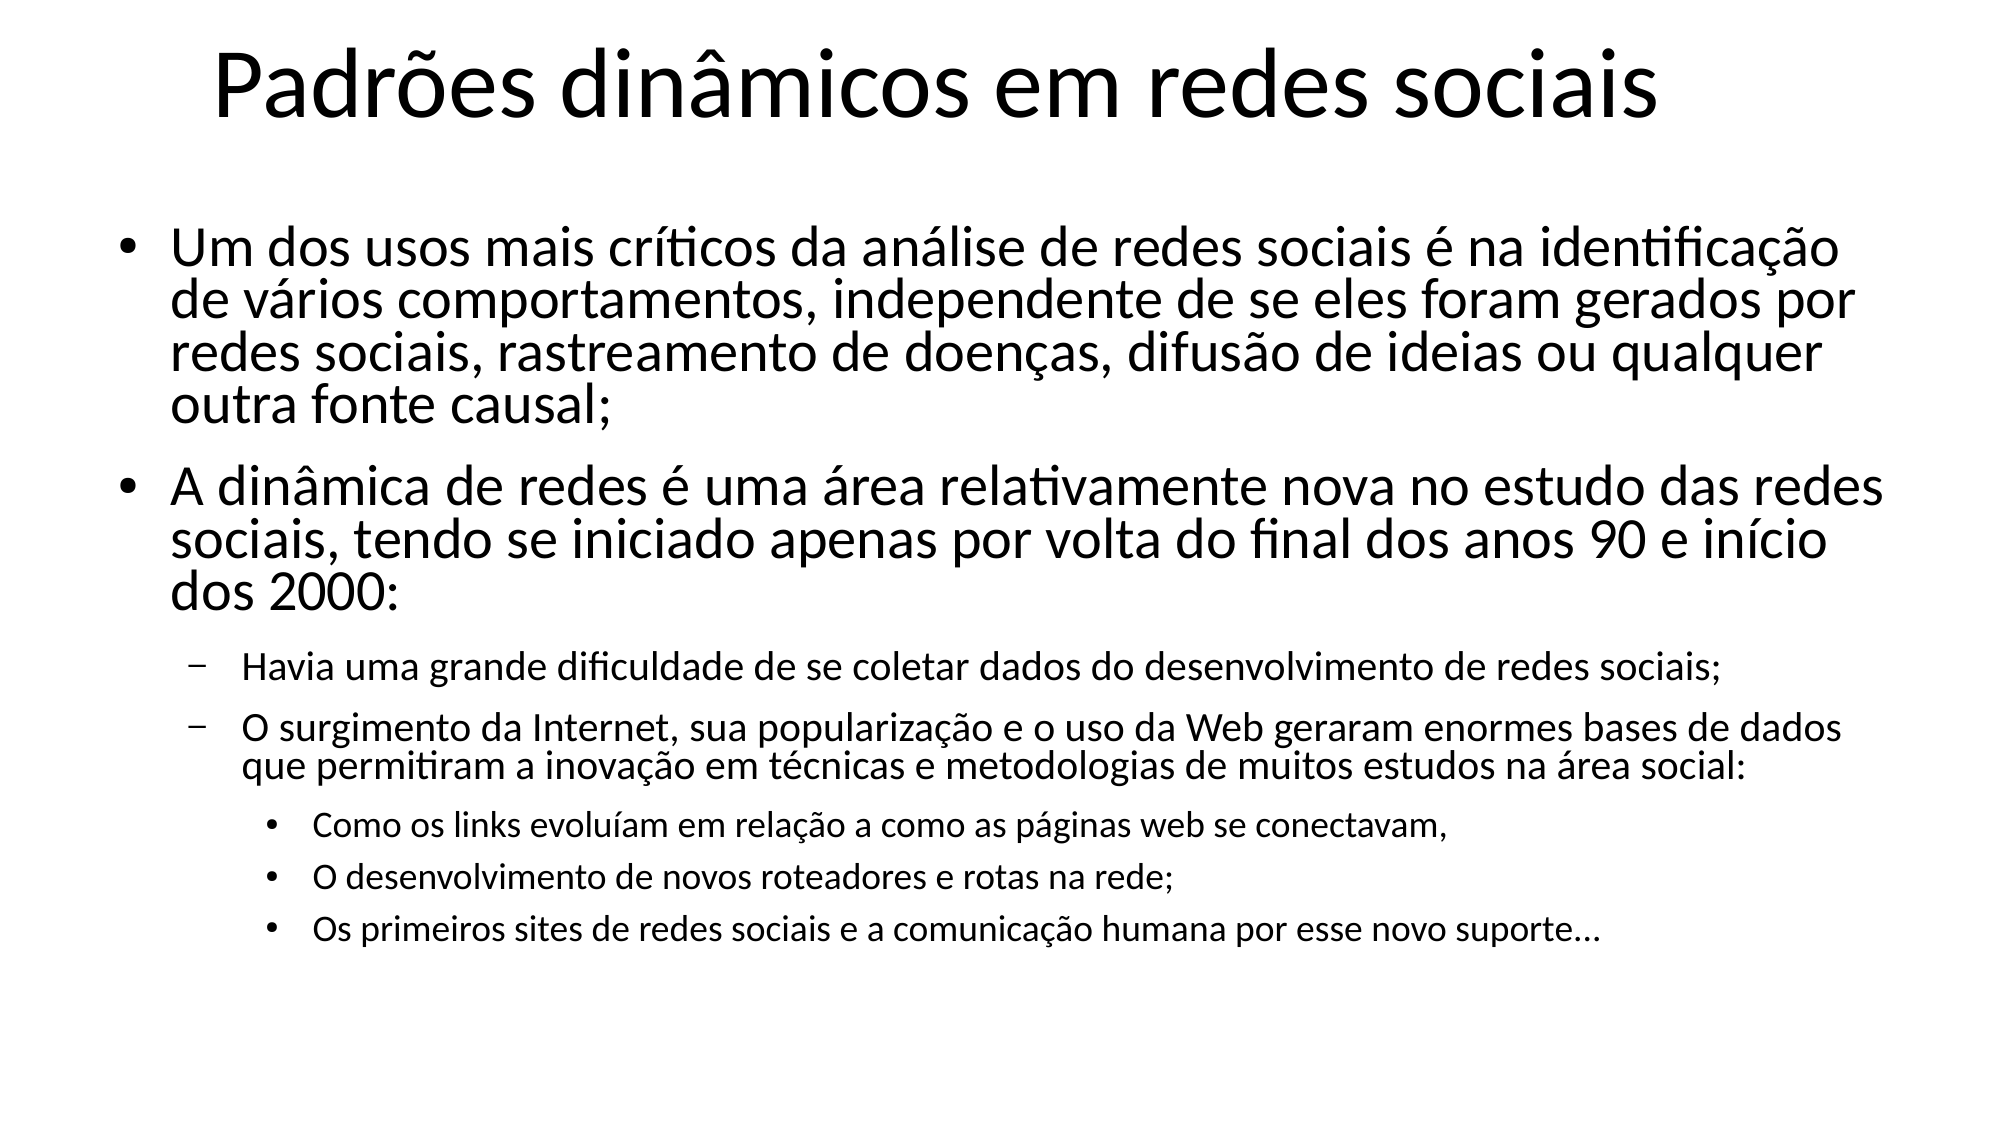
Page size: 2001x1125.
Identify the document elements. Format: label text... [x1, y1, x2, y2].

title Padrões dinâmicos em redes sociais [212, 29, 1713, 153]
list Um dos usos mais críticos da análise de redes sociais é na identificação de vários comportamentos, independente de se eles foram gerados por redes sociais, rastreamento de doenças, difusão de ideias ou qualquer outra fonte causal; A dinâmica de redes é uma área relativamente nova no estudo das redes sociais, tendo se iniciado apenas por volta do final dos anos 90 e início dos 2000: Havia uma grande dificuldade de se coletar dados do desenvolvimento de redes sociais; O surgimento da Internet, sua popularização e o uso da Web geraram enormes bases de dados que permitiram a inovação em técnicas e metodologias de muitos estudos na área social: Como os links evoluíam em relação a como as páginas web se conectavam, O desenvolvimento de novos roteadores e rotas na rede; Os primeiros sites de redes sociais e a comunicação humana por esse novo suporte... [99, 224, 1900, 1084]
